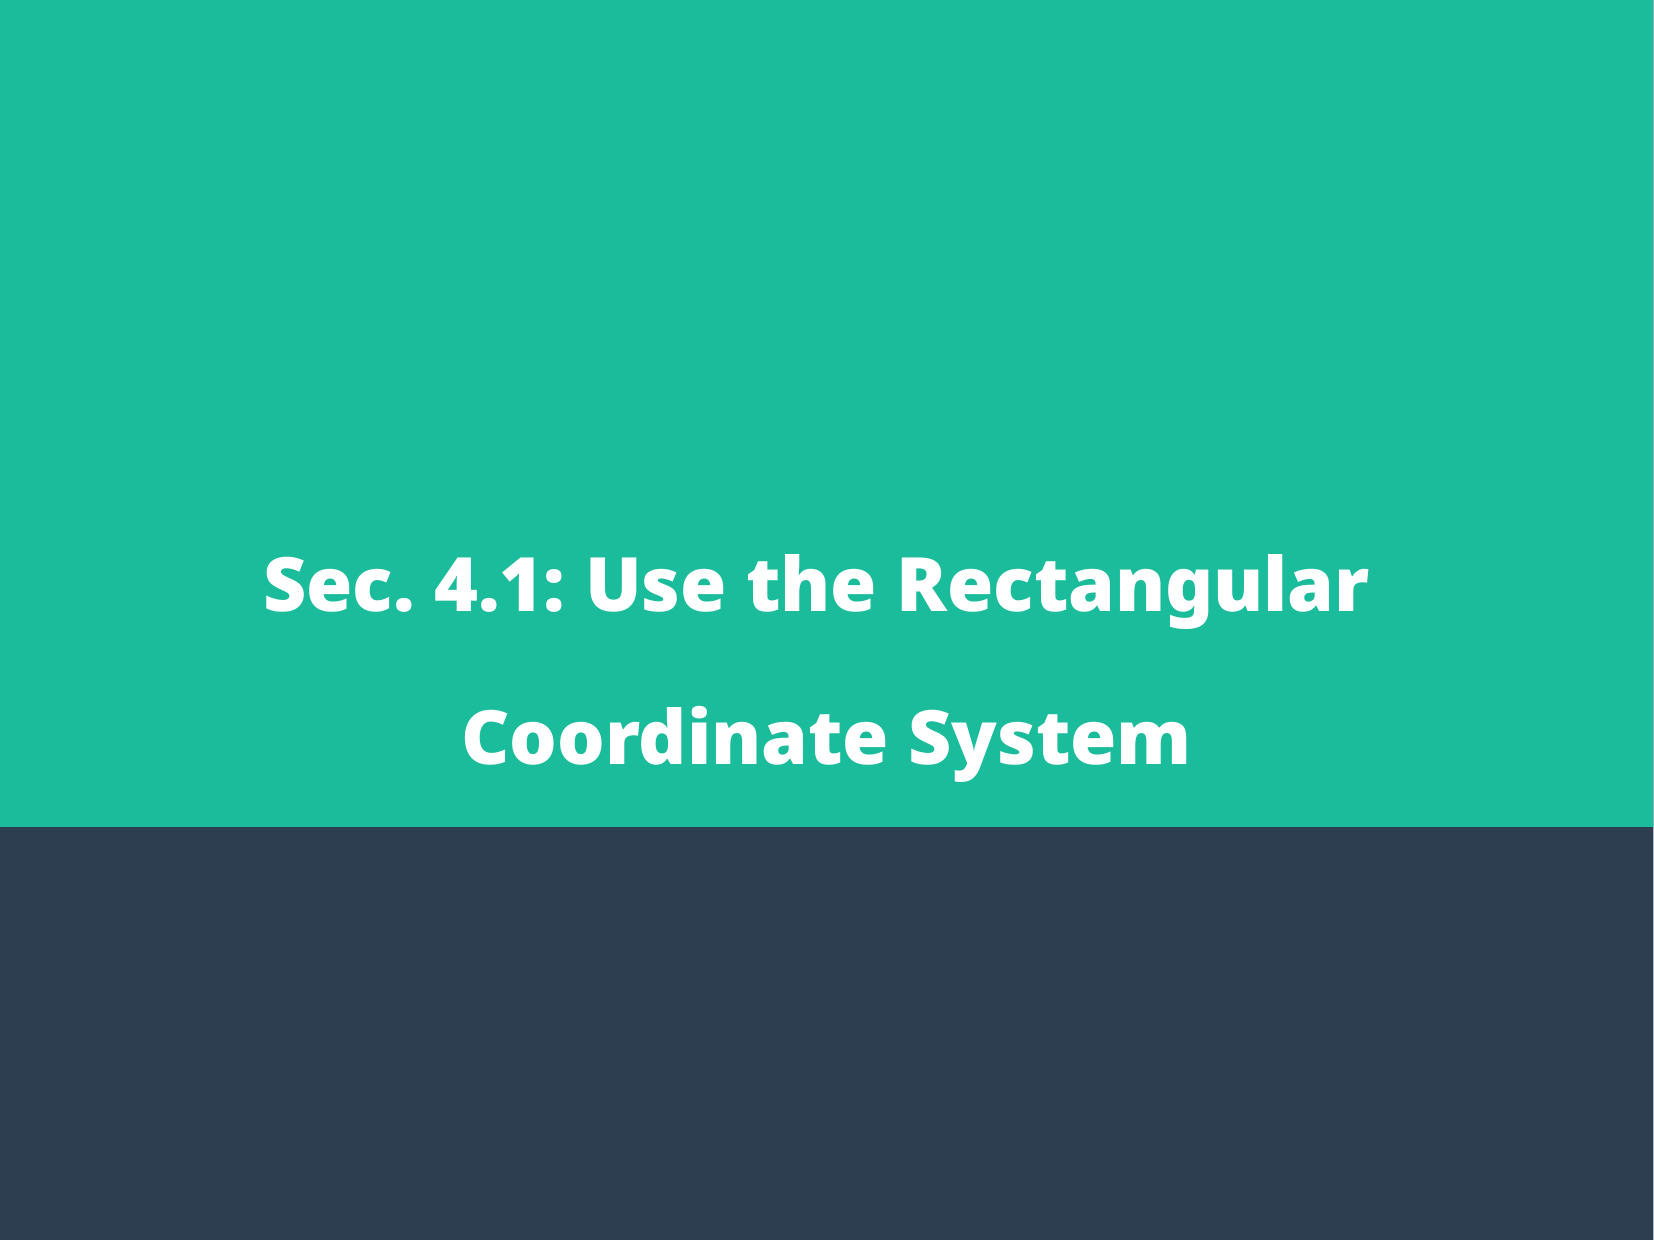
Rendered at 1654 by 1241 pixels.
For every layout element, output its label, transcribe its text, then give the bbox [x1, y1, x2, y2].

title Sec. 4.1: Use the Rectangular Coordinate System [59, 480, 1595, 778]
